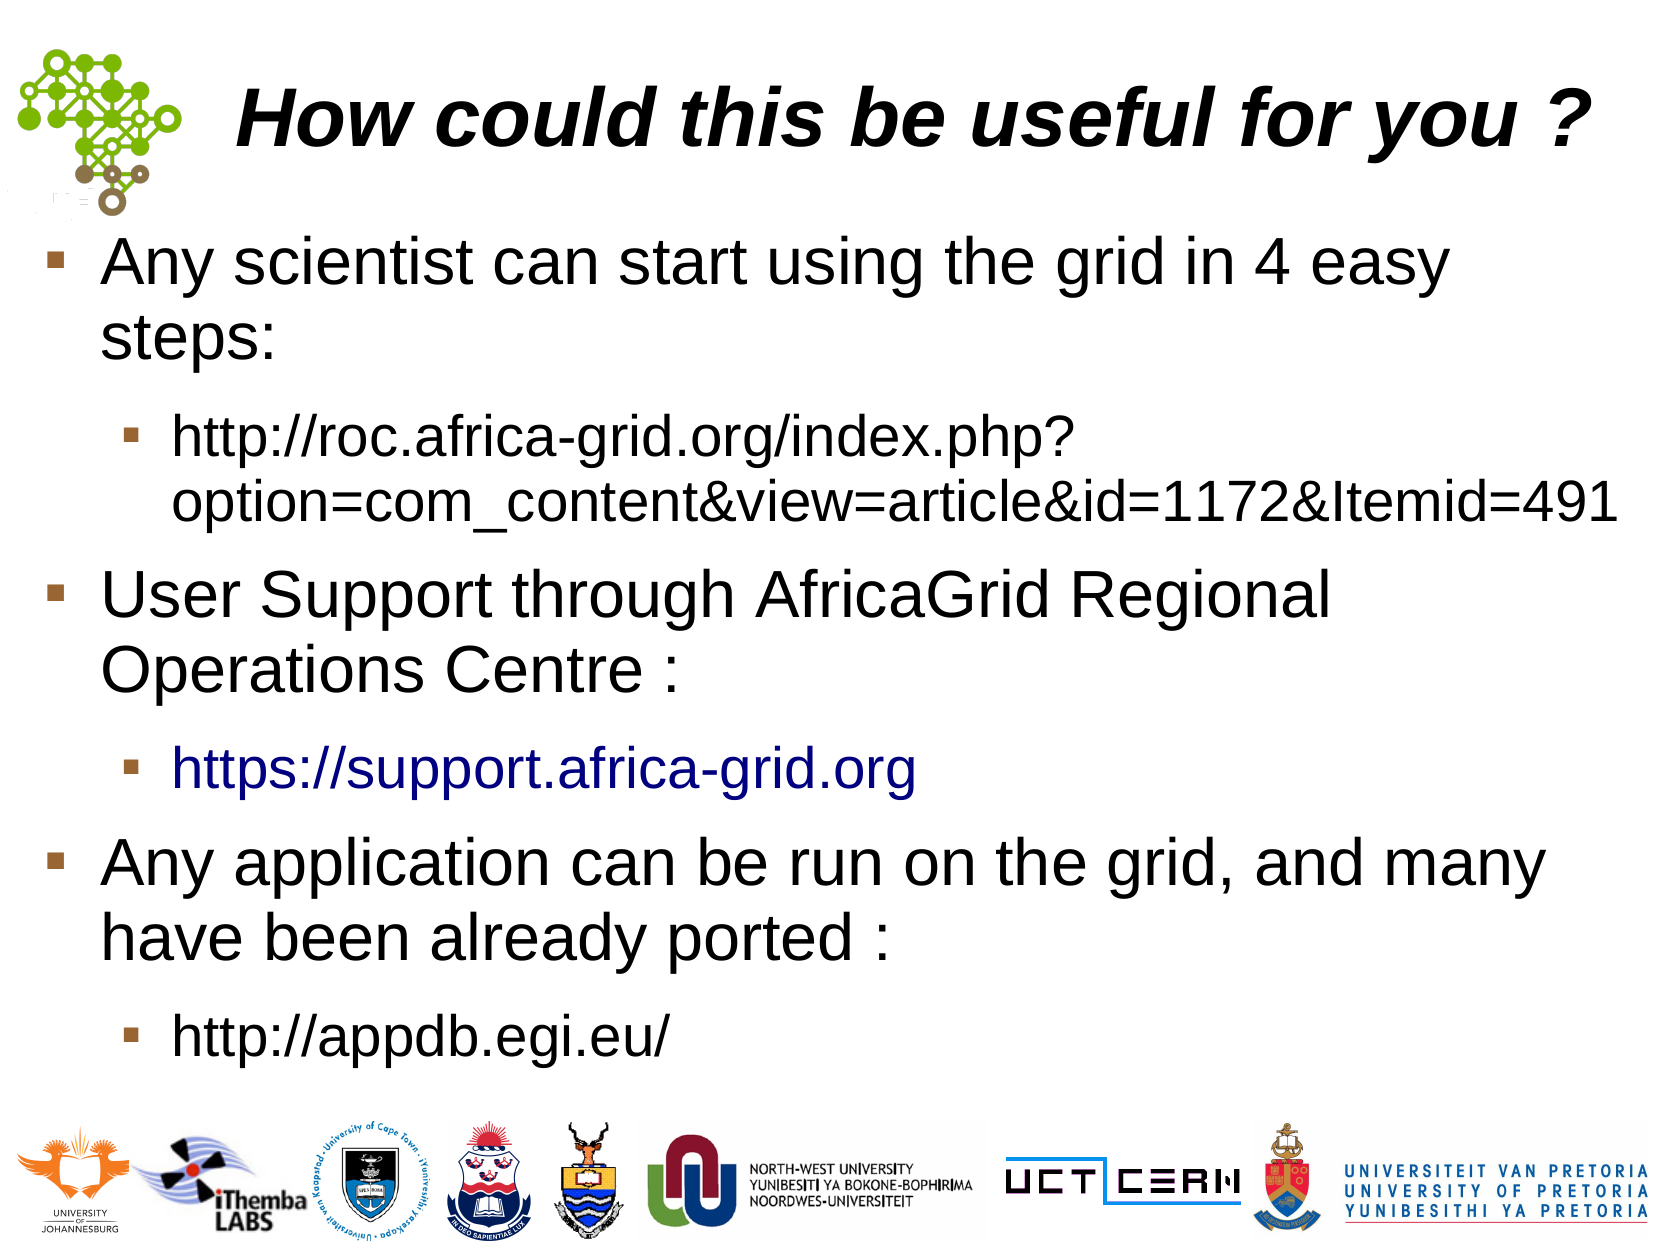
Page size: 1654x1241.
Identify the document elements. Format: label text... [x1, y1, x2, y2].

picture [312, 1121, 430, 1241]
picture [636, 1121, 987, 1241]
picture [1006, 1157, 1241, 1205]
picture [7, 47, 185, 220]
title How could this be useful for you ? [206, 29, 1625, 207]
list Any scientist can start using the grid in 4 easy steps: http://roc.africa-grid.org/index.php?option=com_content&view=article&id=1172&Itemid=491 User Support through AfricaGrid Regional Operations Centre : https://support.africa-grid.org Any application can be run on the grid, and many have been already ported : http://appdb.egi.eu/ [29, 224, 1625, 1069]
picture [553, 1121, 625, 1241]
picture [447, 1121, 531, 1241]
picture [11, 1121, 308, 1241]
picture [1253, 1121, 1648, 1241]
